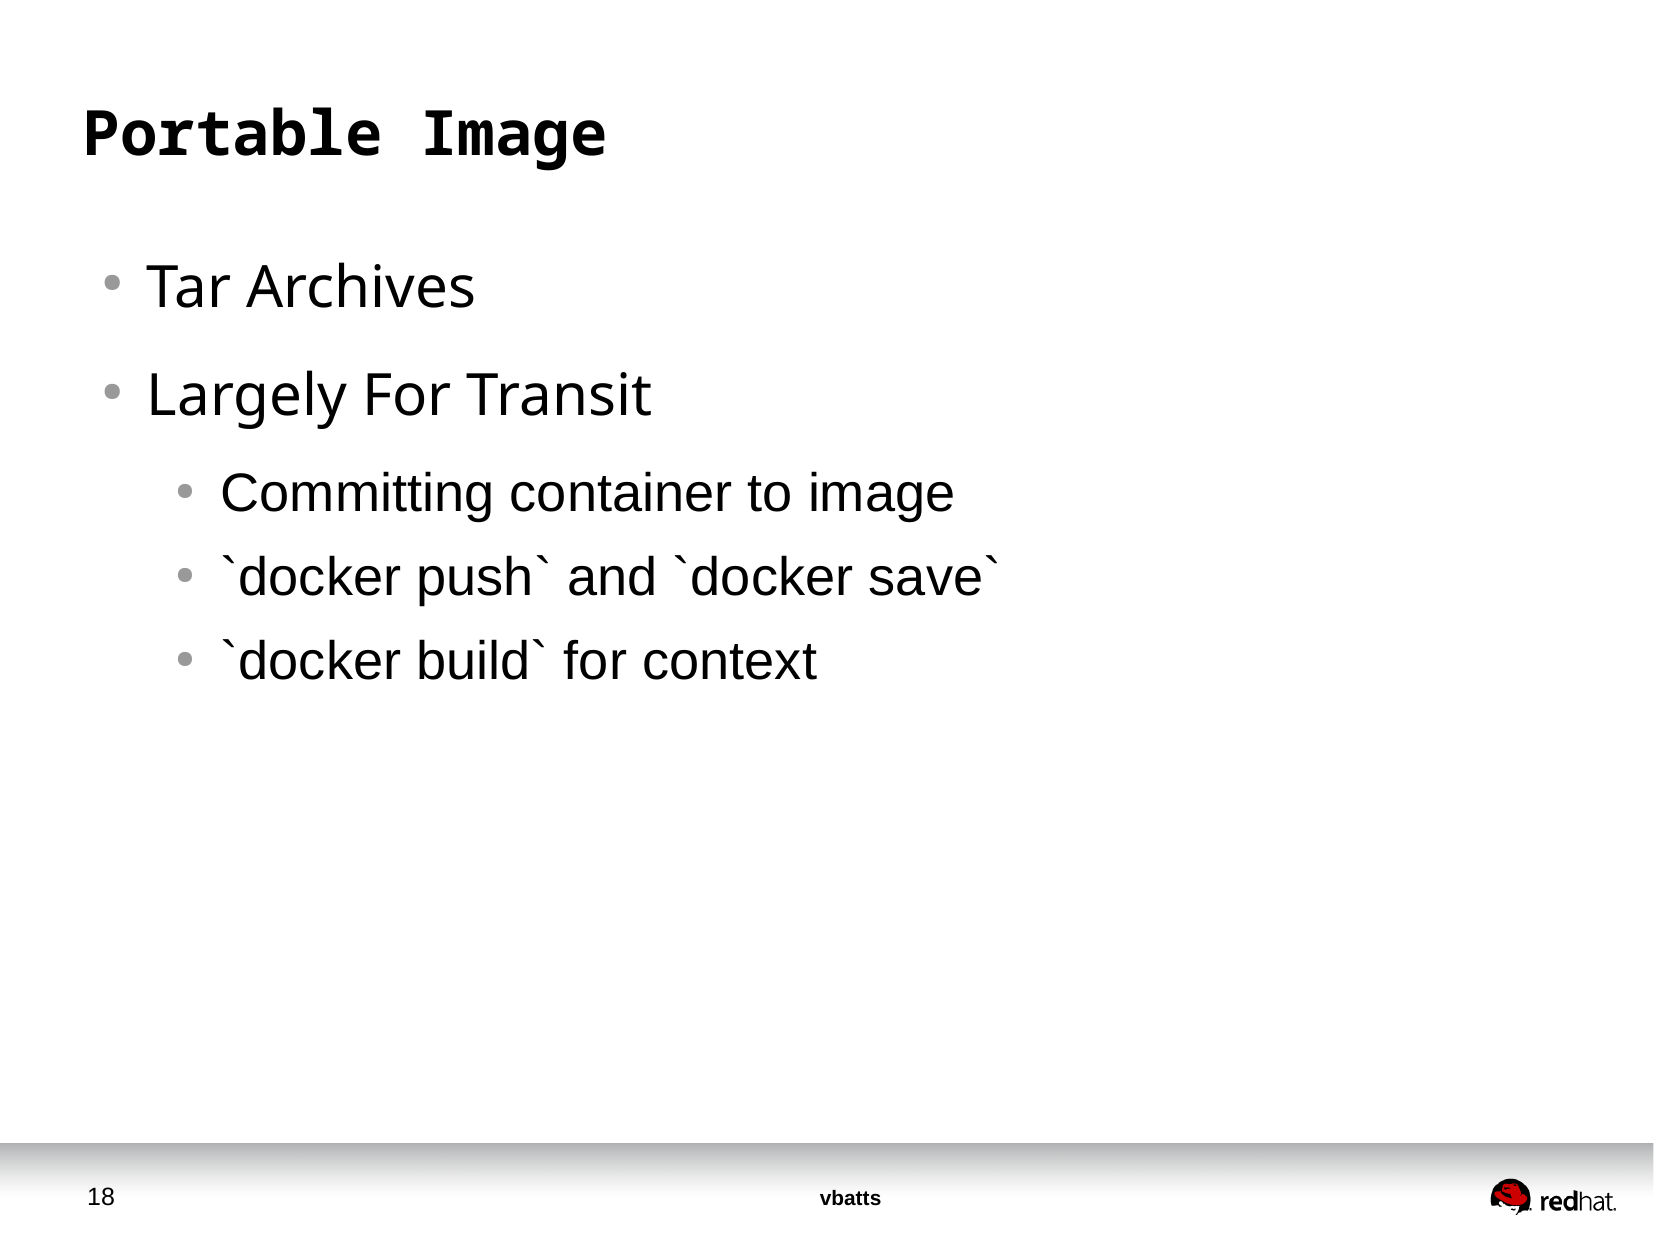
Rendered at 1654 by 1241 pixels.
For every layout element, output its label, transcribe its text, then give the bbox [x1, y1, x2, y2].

title Portable Image [82, 37, 1571, 226]
list Tar Archives Largely For Transit Committing container to image `docker push` and `docker save` `docker build` for context [86, 244, 1576, 1039]
picture [0, 1143, 1654, 1241]
